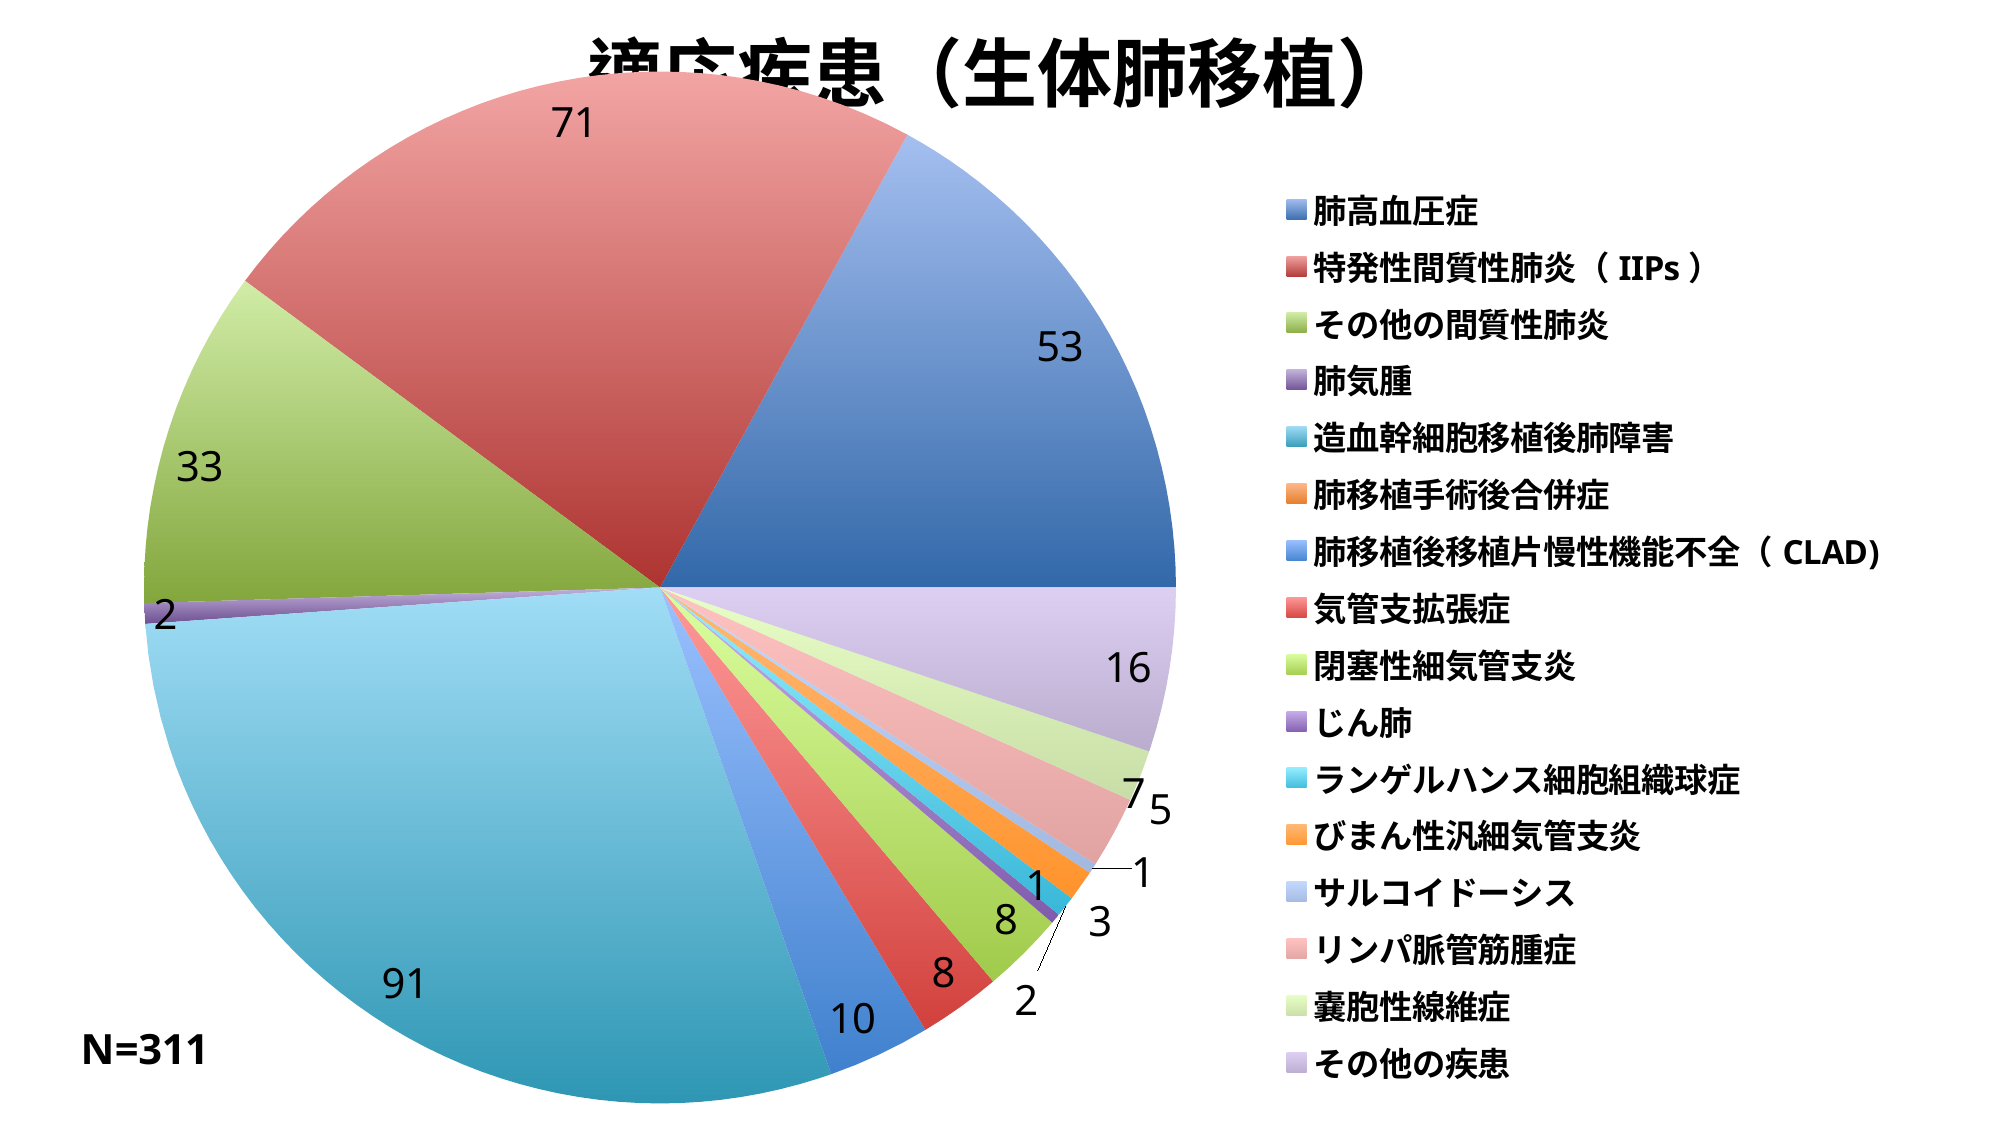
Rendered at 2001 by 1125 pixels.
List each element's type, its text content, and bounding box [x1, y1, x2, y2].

chart [0, 50, 2000, 1125]
title 適応疾患（生体肺移植） [55, 29, 1945, 50]
